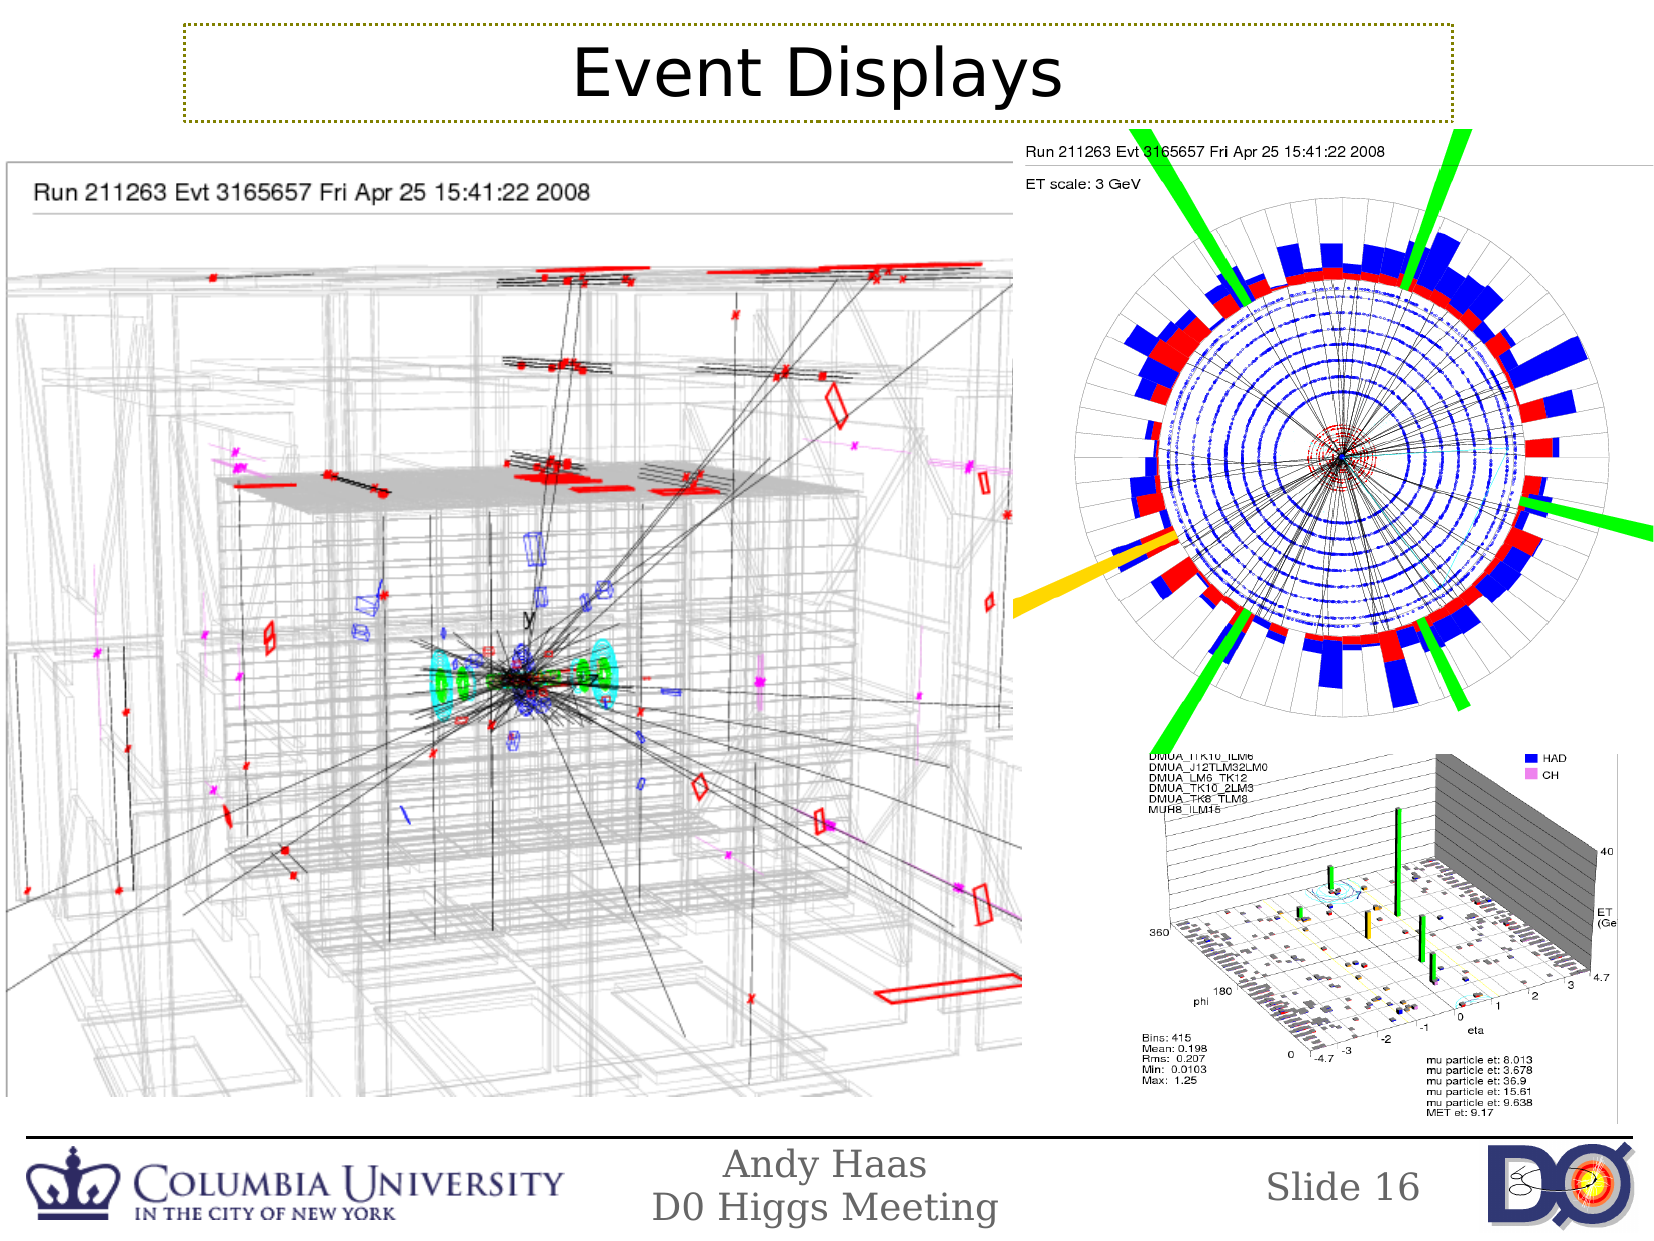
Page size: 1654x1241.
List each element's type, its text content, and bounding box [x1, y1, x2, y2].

title Event Displays [184, 24, 1453, 122]
picture [1479, 1140, 1639, 1233]
picture [26, 1146, 565, 1220]
picture [0, 129, 1654, 1124]
